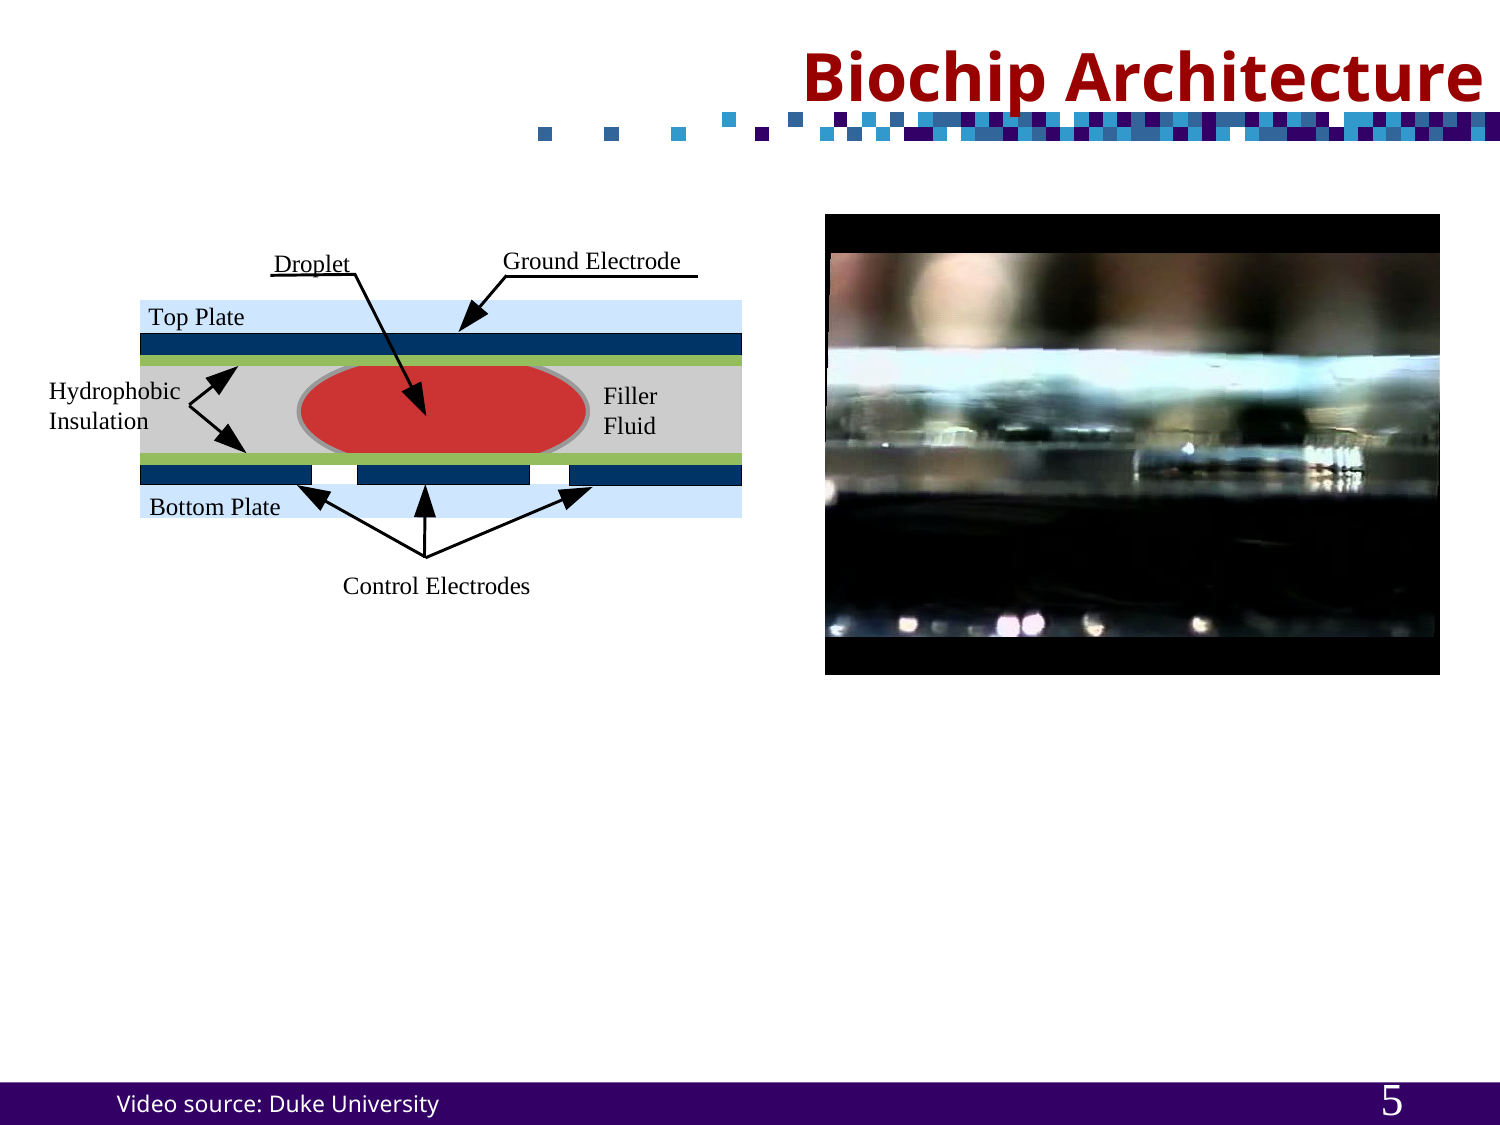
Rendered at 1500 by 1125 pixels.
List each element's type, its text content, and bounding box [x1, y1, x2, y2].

text_box [308, 499, 350, 518]
picture [825, 214, 1440, 676]
text_box Filler Fluid [588, 372, 730, 453]
text_box Control Electrodes [328, 562, 736, 614]
text_box [474, 300, 482, 305]
title Biochip Architecture [0, 24, 1500, 125]
text_box Ground Electrode [488, 237, 775, 289]
text_box Hydrophobic Insulation [34, 367, 218, 500]
text_box Droplet [259, 239, 374, 332]
text_box Bottom Plate [134, 483, 308, 535]
text_box Video source: Duke University [102, 1082, 455, 1125]
text_box Top Plate [133, 293, 272, 354]
text_box [140, 300, 742, 518]
text_box Hydrophobic Insulation [192, 389, 218, 426]
